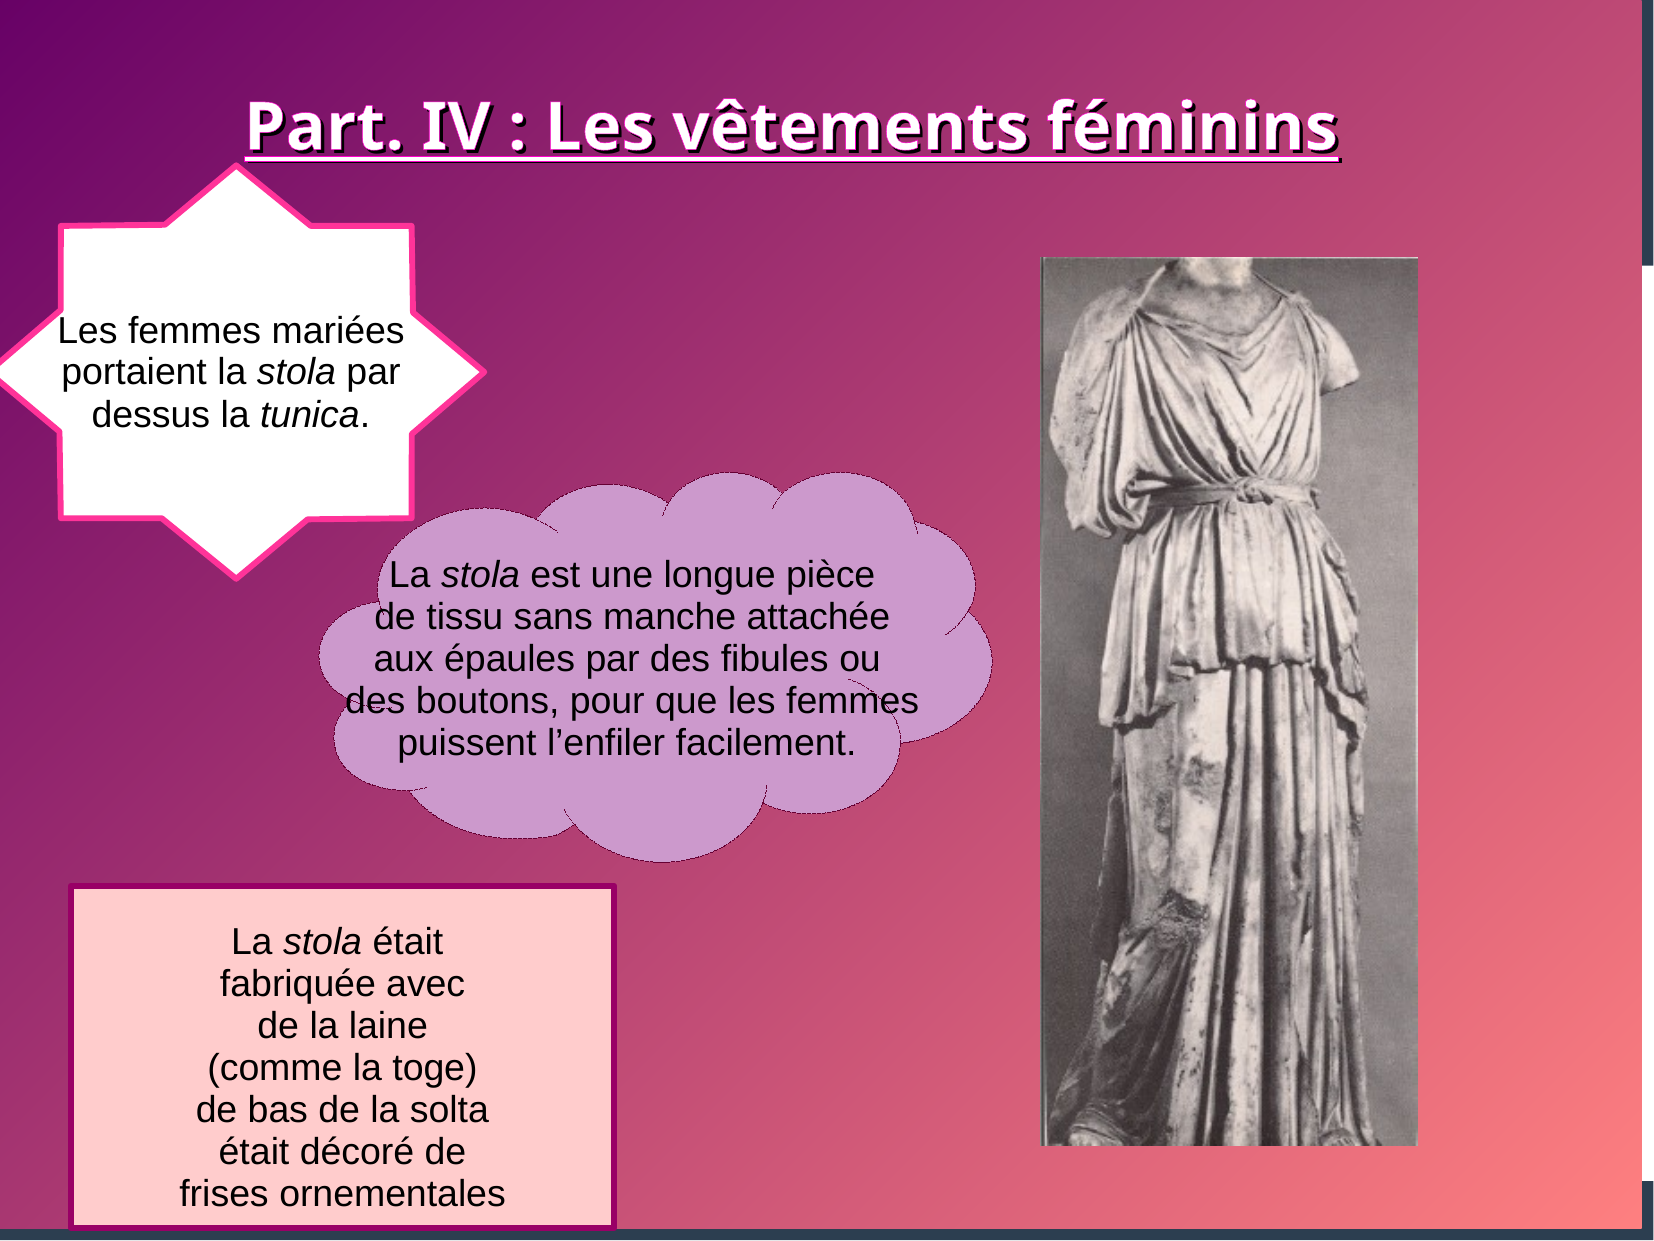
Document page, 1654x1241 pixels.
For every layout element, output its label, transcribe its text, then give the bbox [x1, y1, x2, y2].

picture [1040, 257, 1418, 1146]
text_box [0, 0, 1642, 1229]
text_box La stola était fabriquée avec de la laine (comme la toge) de bas de la solta était décoré de frises ornementales [70, 885, 615, 1229]
text_box La stola est une longue pièce de tissu sans manche attachée aux épaules par des fibules ou des boutons, pour que les femmes puissent l’enfiler facilement. [318, 472, 993, 863]
text_box Les femmes mariées portaient la stola par dessus la tunica. [0, 165, 485, 579]
text_box Part. IV : Les vêtements féminins [177, 70, 1465, 272]
